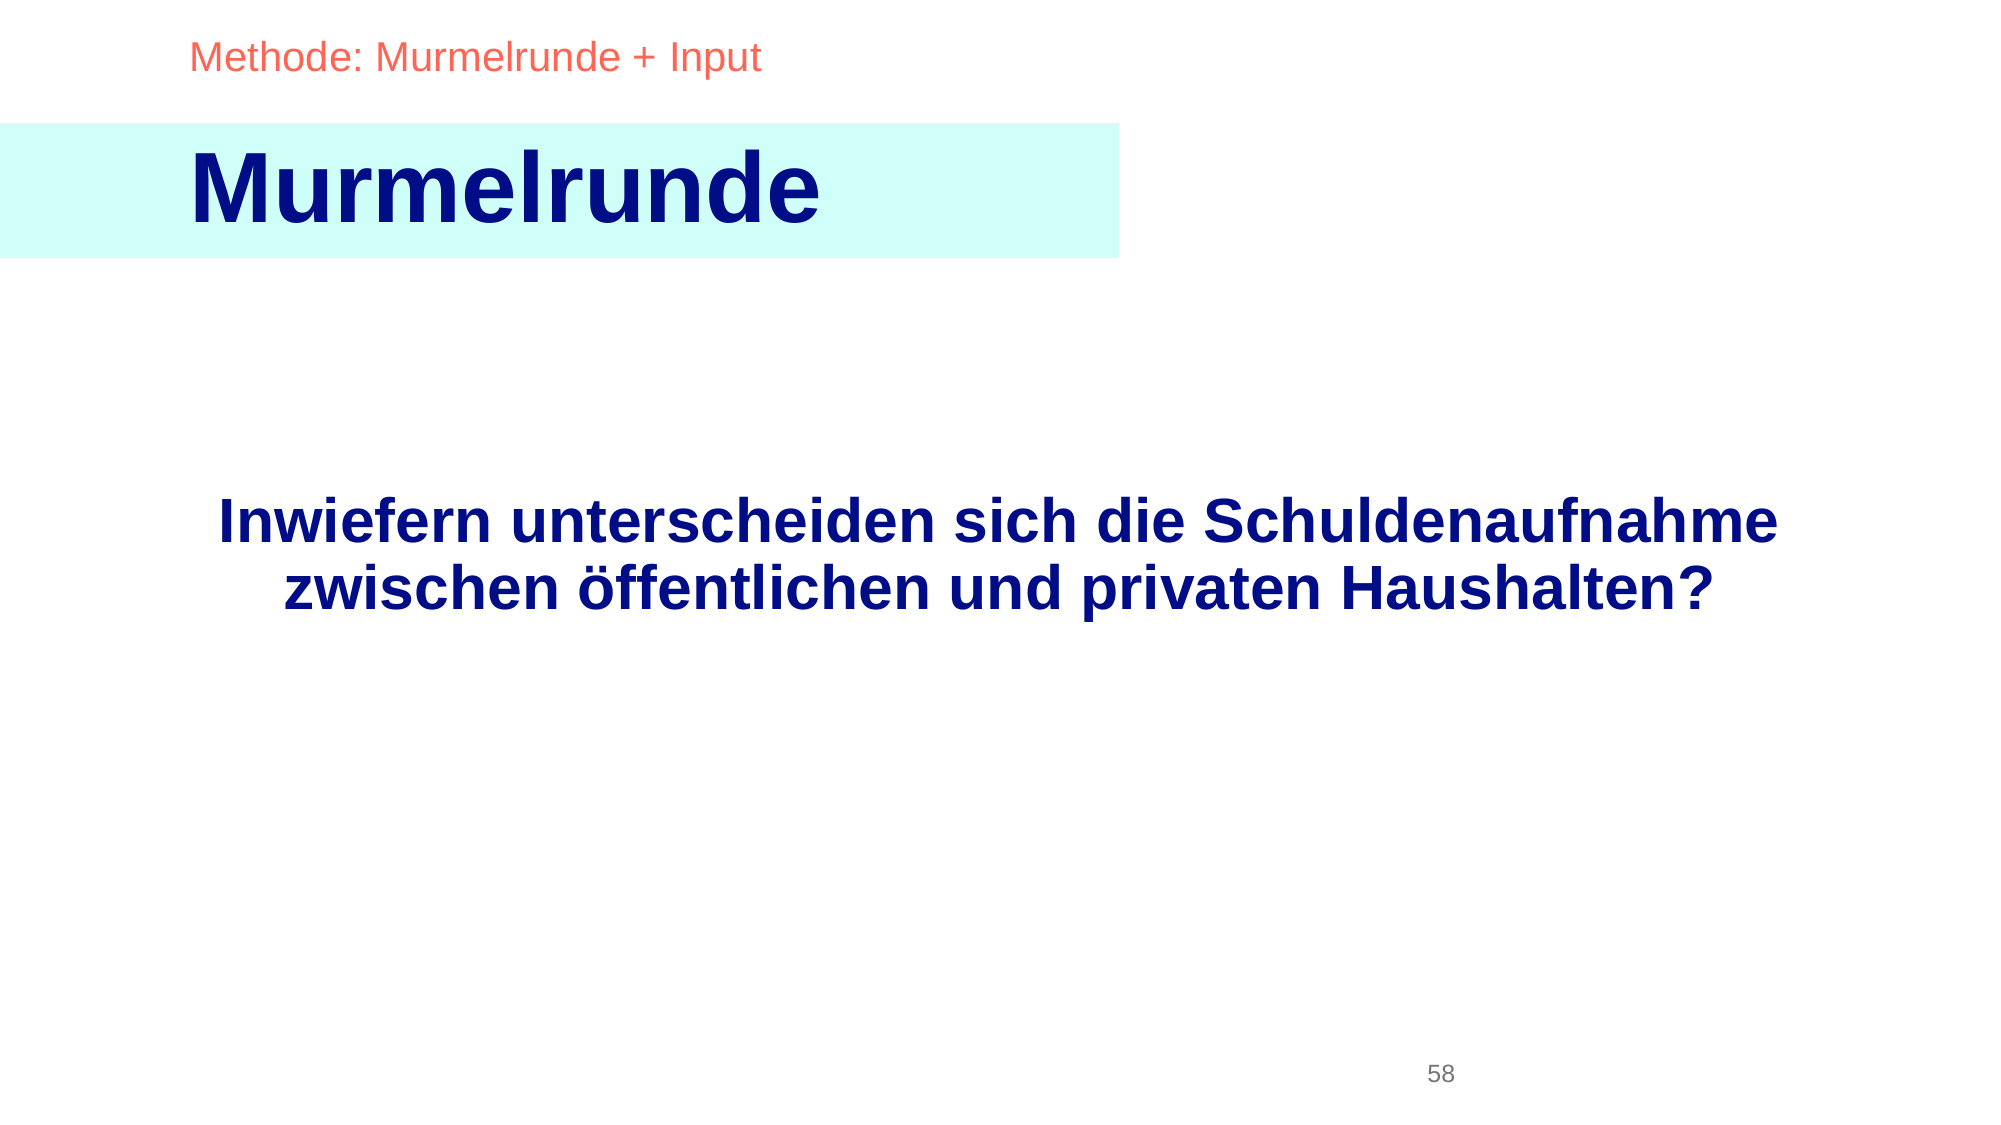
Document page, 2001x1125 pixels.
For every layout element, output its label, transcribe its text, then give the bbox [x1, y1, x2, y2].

list Inwiefern unterscheiden sich die Schuldenaufnahme zwischen öffentlichen und privaten Haushalten? [137, 480, 1863, 645]
list Methode: Murmelrunde + Input [137, 27, 1119, 107]
list Murmelrunde [137, 129, 1093, 258]
